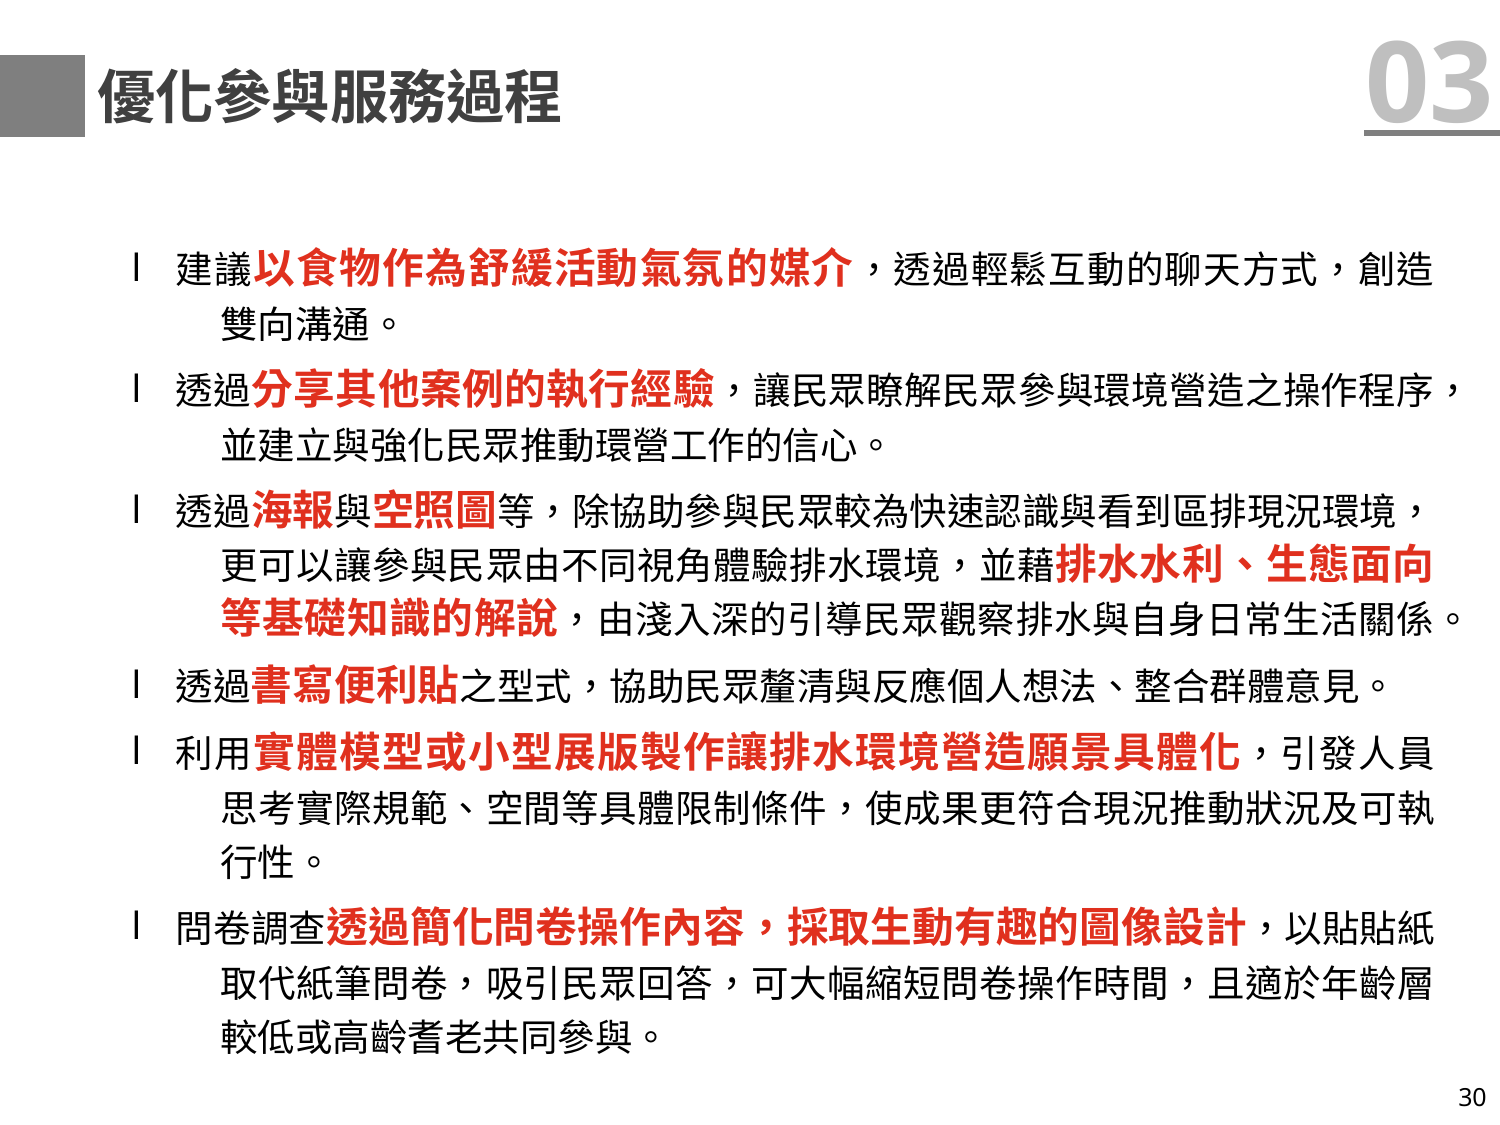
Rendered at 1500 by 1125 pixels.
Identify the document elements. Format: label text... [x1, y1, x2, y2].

text_box 30 [1443, 1074, 1500, 1125]
title 優化參與服務過程 [82, 49, 1426, 142]
text_box 建議以食物作為舒緩活動氣氛的媒介，透過輕鬆互動的聊天方式，創造雙向溝通。 透過分享其他案例的執行經驗，讓民眾瞭解民眾參與環境營造之操作程序，並建立與強化民眾推動環營工作的信心。 透過海報與空照圖等，除協助參與民眾較為快速認識與看到區排現況環境，更可以讓參與民眾由不同視角體驗排水環境，並藉排水水利、生態面向等基礎知識的解說，由淺入深的引導民眾觀察排水與自身日常生活關係。 透過書寫便利貼之型式，協助民眾釐清與反應個人想法、整合群體意見。 利用實體模型或小型展版製作讓排水環境營造願景具體化，引發人員思考實際規範、空間等具體限制條件，使成果更符合現況推動狀況及可執行性。 問卷調查透過簡化問卷操作內容，採取生動有趣的圖像設計，以貼貼紙取代紙筆問卷，吸引民眾回答，可大幅縮短問卷操作時間，且適於年齡層較低或高齡耆老共同參與。 [0, 230, 1450, 1066]
